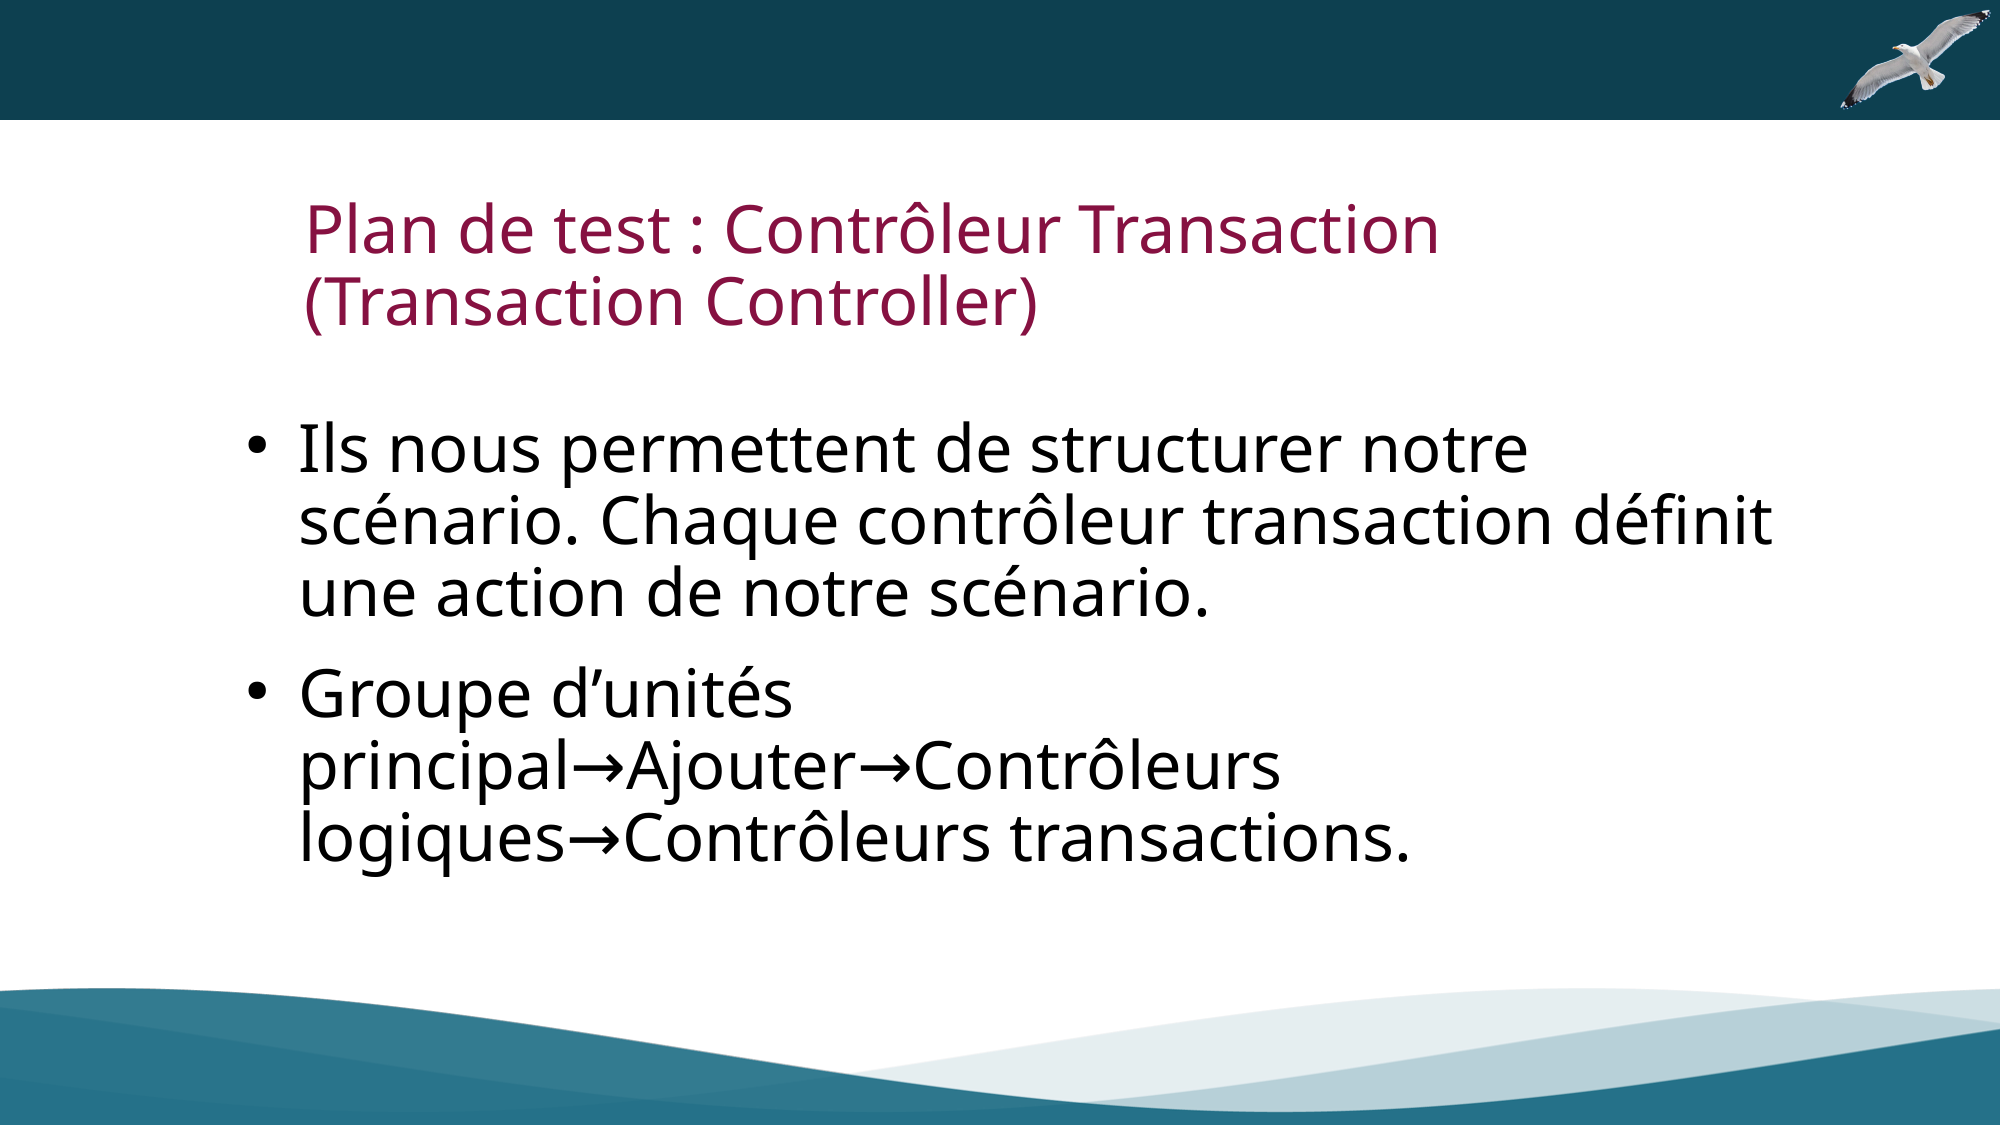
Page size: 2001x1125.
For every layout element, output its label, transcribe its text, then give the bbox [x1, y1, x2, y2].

picture [0, 974, 2000, 1125]
list Plan de test : Contrôleur Transaction (Transaction Controller) [218, 188, 1689, 320]
picture [1820, 0, 2000, 120]
list Ils nous permettent de structurer notre scénario. Chaque contrôleur transaction définit une action de notre scénario. Groupe d’unités principal→Ajouter→Contrôleurs logiques→Contrôleurs transactions. [212, 407, 1796, 733]
